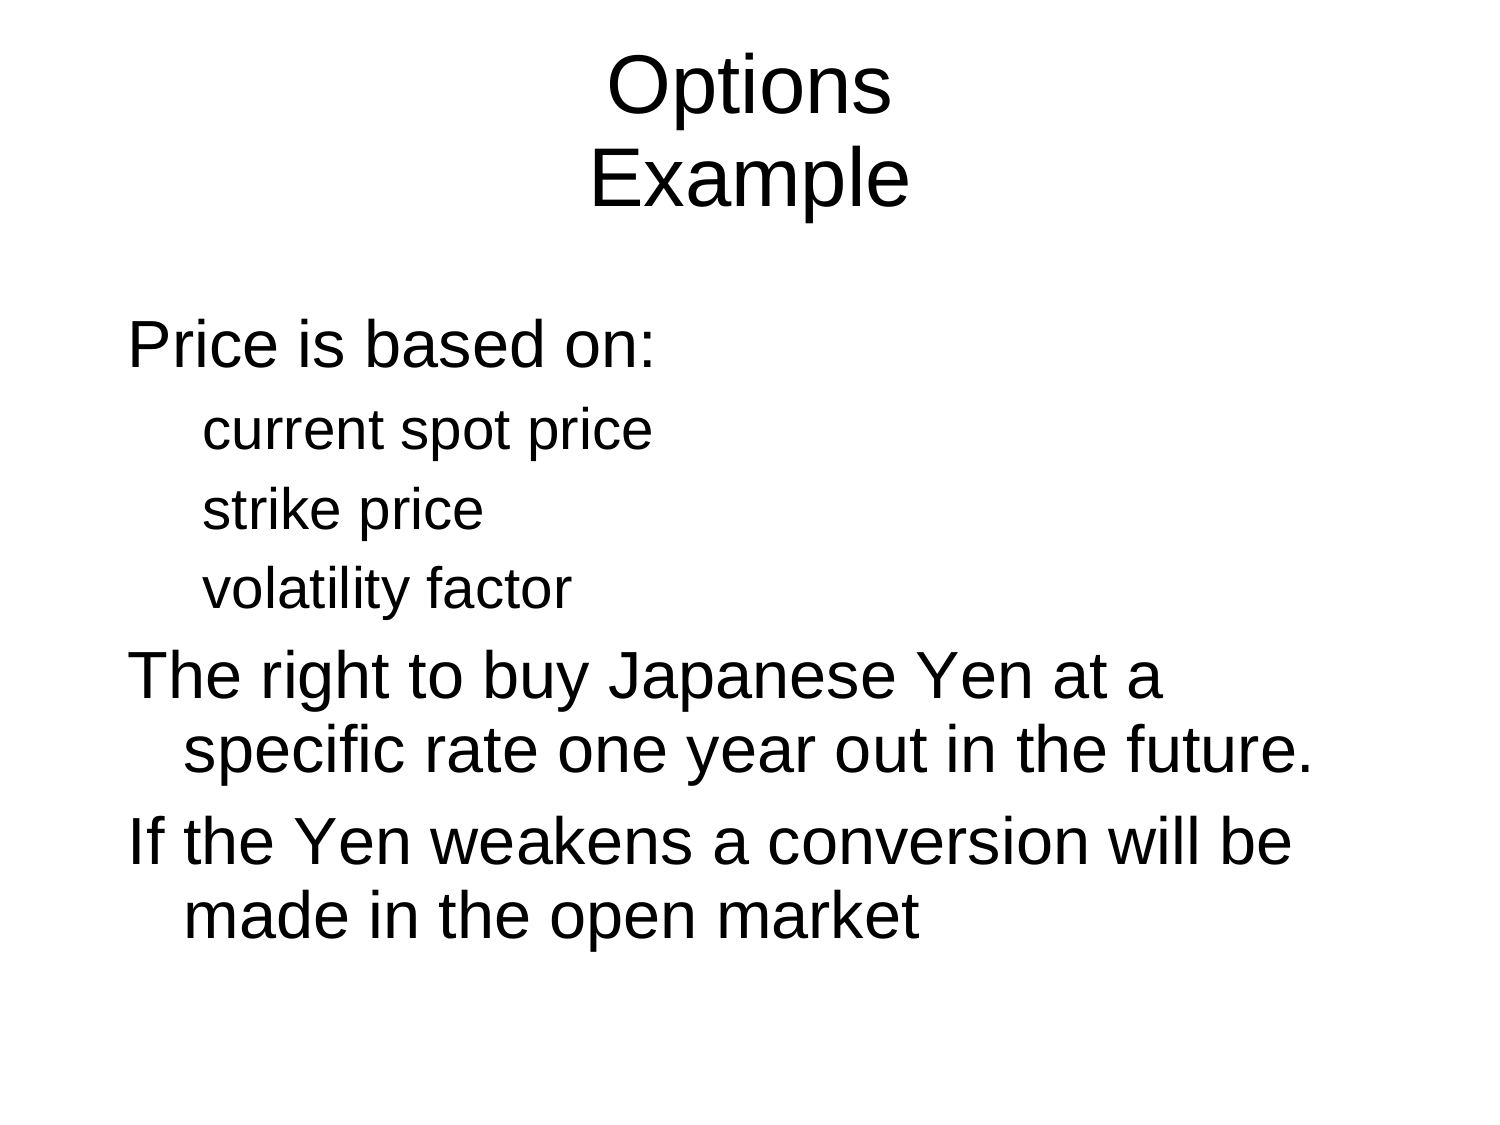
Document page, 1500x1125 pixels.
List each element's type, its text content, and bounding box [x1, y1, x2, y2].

text_box Price is based on: current spot price strike price volatility factor The right to buy Japanese Yen at a specific rate one year out in the future. If the Yen weakens a conversion will be made in the open market [112, 299, 1388, 1000]
title Options Example [75, 23, 1426, 239]
